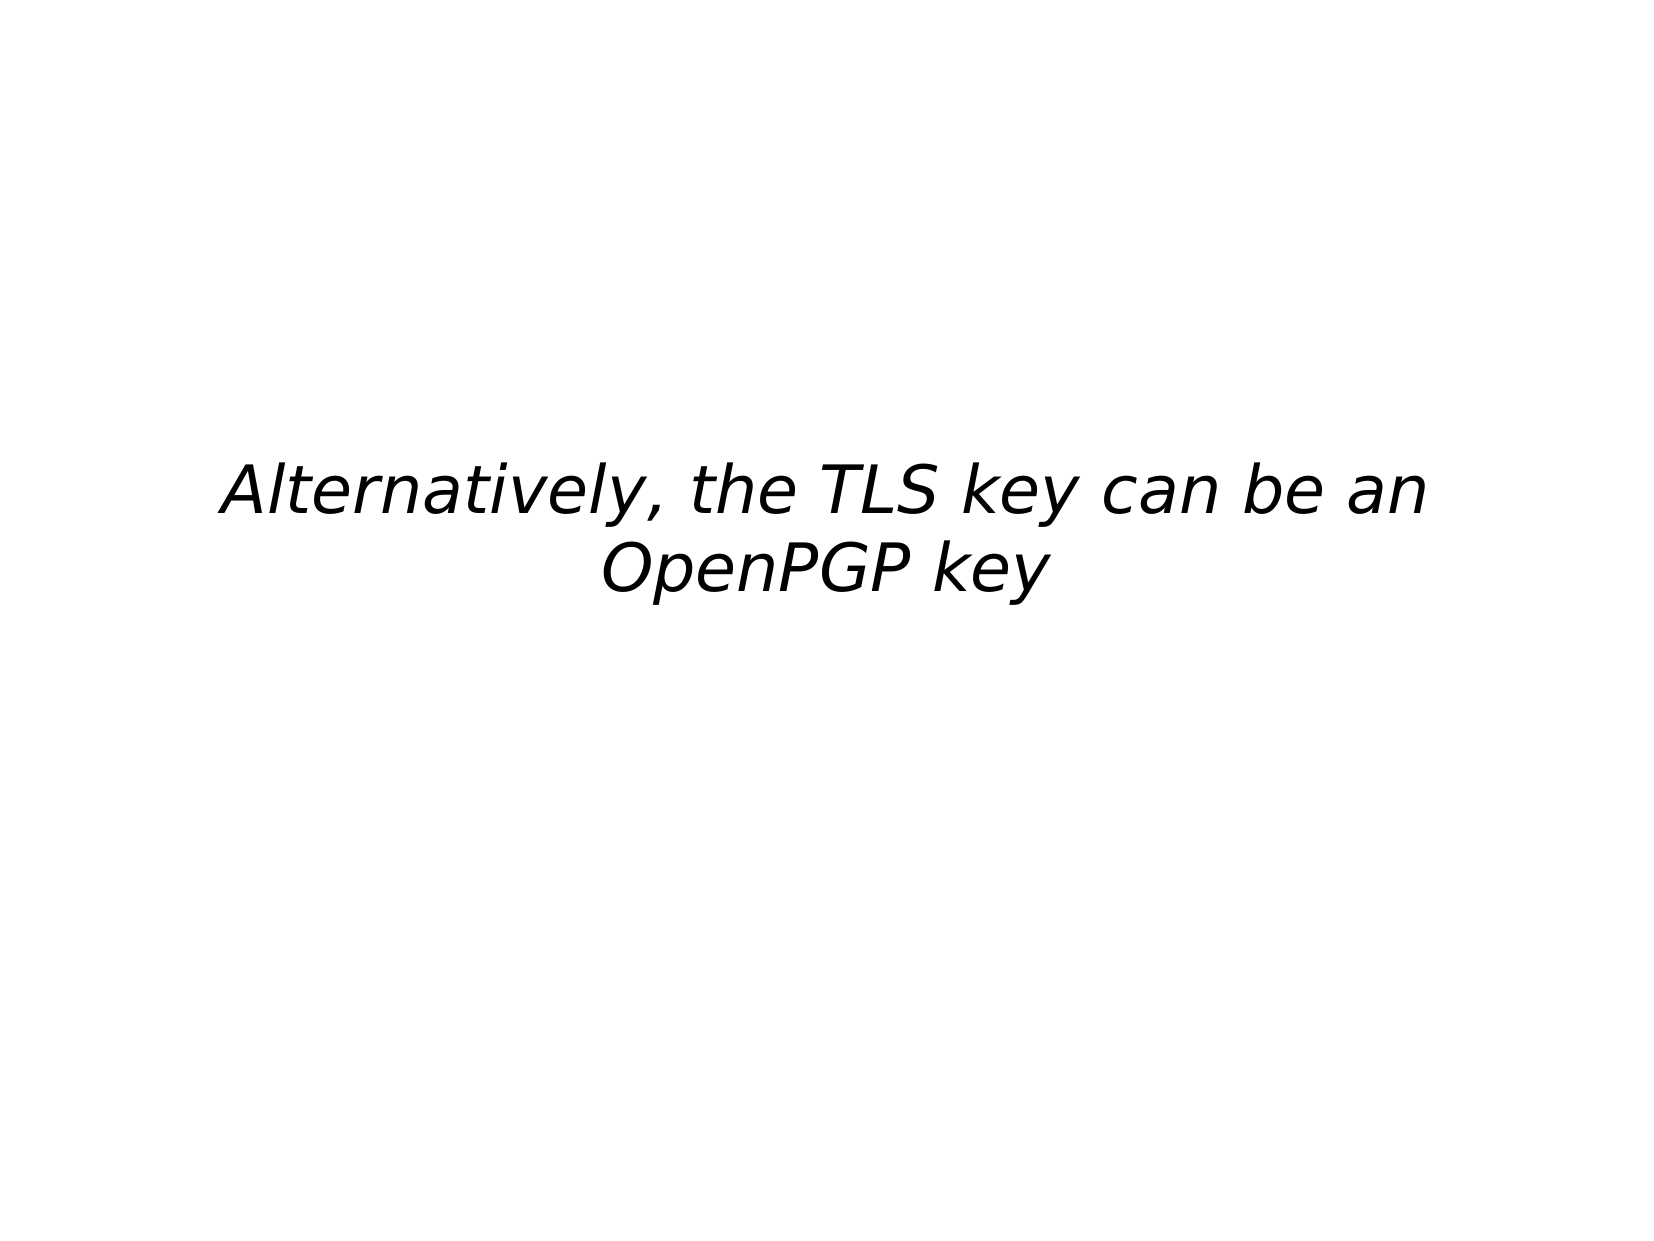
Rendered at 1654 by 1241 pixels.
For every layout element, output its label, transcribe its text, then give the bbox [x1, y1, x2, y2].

subtitle Alternatively, the TLS key can be an OpenPGP key [82, 49, 1571, 1010]
